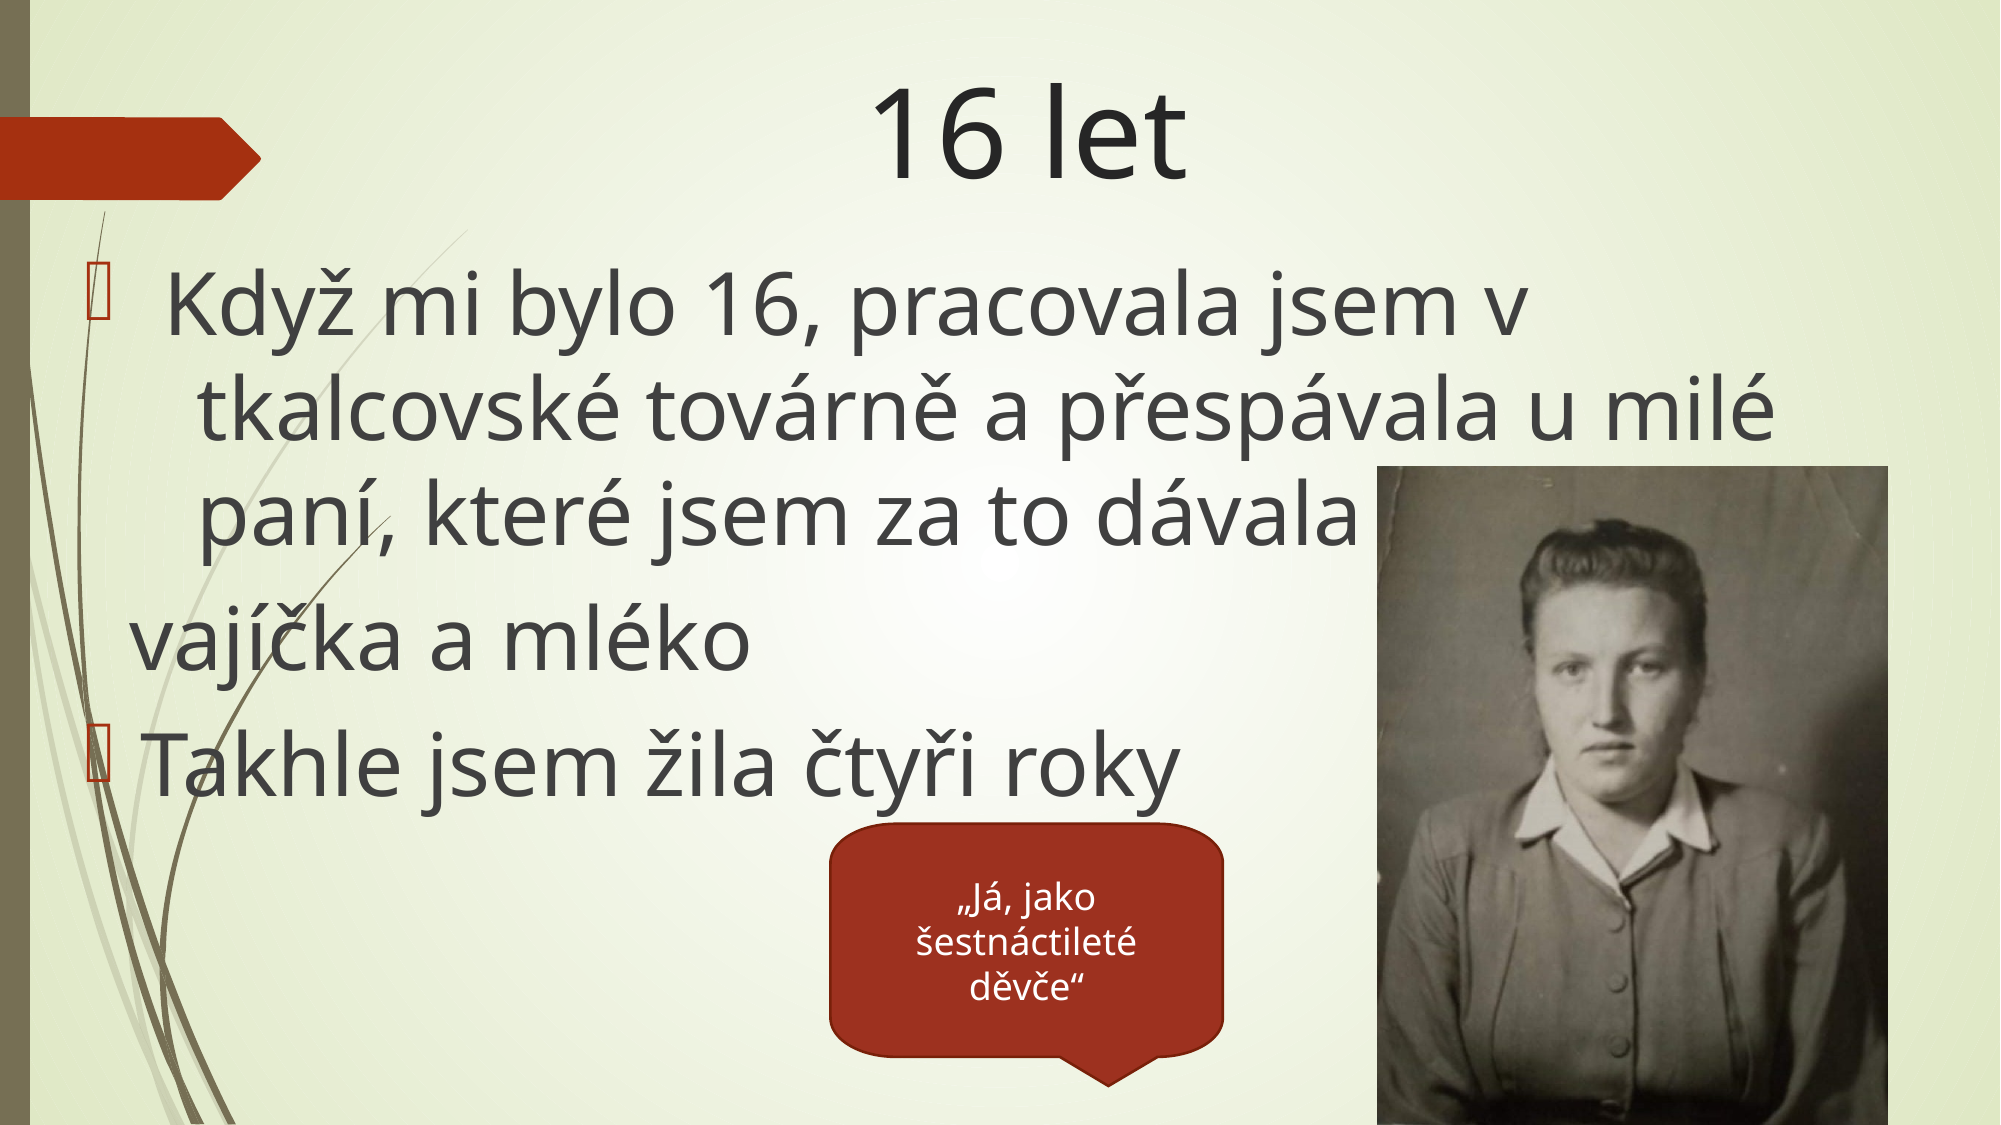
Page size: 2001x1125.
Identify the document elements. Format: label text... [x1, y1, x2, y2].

picture [1377, 466, 1888, 1125]
list Když mi bylo 16, pracovala jsem v tkalcovské továrně a přespávala u milé paní, které jsem za to dávala vajíčka a mléko Takhle jsem žila čtyři roky [69, 239, 1964, 1079]
title 16 let [166, 46, 1888, 239]
text_box „Já, jako šestnáctileté děvče“ [830, 823, 1223, 1087]
